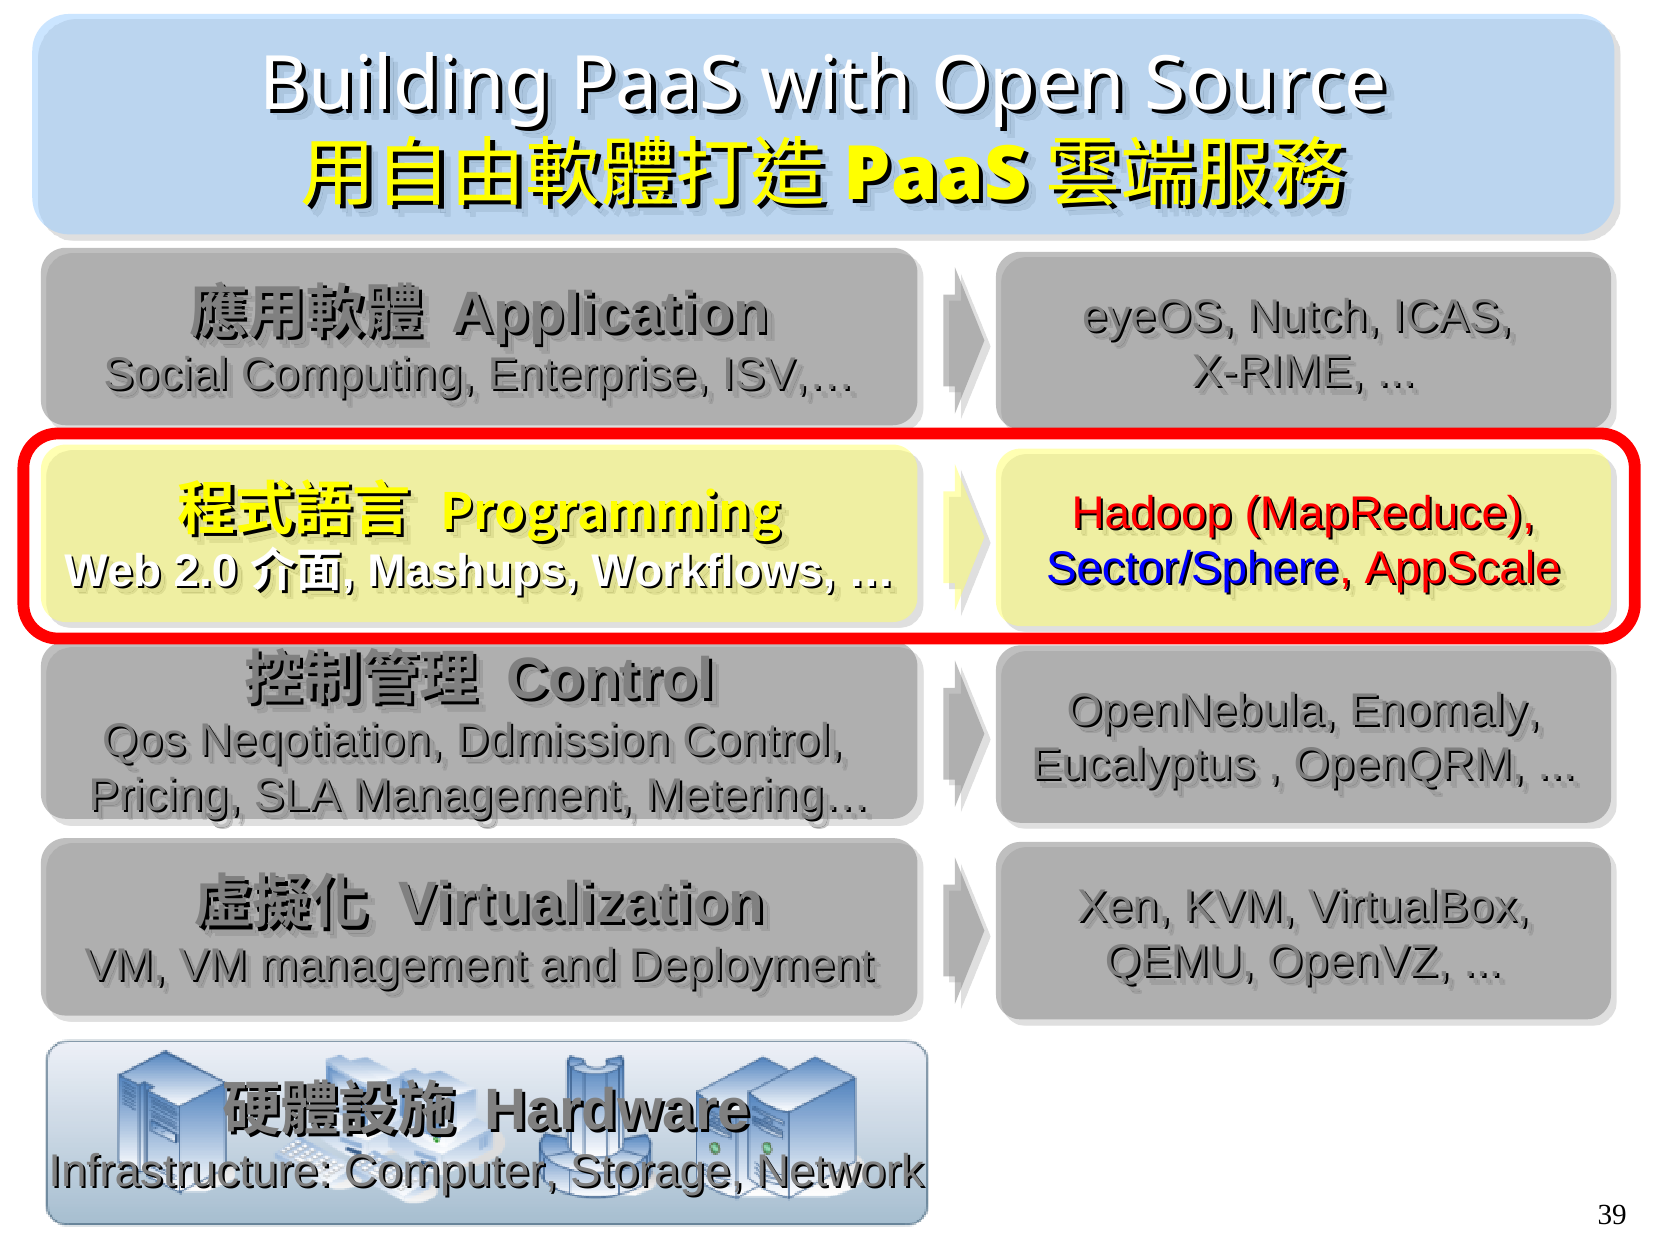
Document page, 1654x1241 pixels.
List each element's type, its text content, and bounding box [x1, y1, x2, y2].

text_box [943, 660, 985, 807]
text_box 應用軟體 Application Social Computing, Enterprise, ISV,… [40, 247, 918, 426]
text_box eyeOS, Nutch, ICAS, X-RIME, ... [995, 251, 1612, 427]
text_box Xen, KVM, VirtualBox, QEMU, OpenVZ, ... [995, 841, 1612, 1020]
text_box 控制管理 Control Qos Neqotiation, Ddmission Control, Pricing, SLA Management, Metering… [40, 645, 918, 819]
text_box Hadoop (MapReduce), Sector/Sphere, AppScale [995, 448, 1612, 627]
picture [40, 1034, 933, 1232]
text_box OpenNebula, Enomaly, Eucalyptus , OpenQRM, ... [995, 645, 1612, 823]
text_box Building PaaS with Open Source 用自由軟體打造PaaS雲端服務 [32, 13, 1615, 235]
text_box [943, 857, 985, 1004]
text_box 虛擬化 Virtualization VM, VM management and Deployment [40, 838, 918, 1016]
text_box [943, 267, 985, 414]
text_box 程式語言 Programming Web 2.0 介面, Mashups, Workflows, … [40, 444, 918, 623]
text_box [943, 464, 985, 611]
